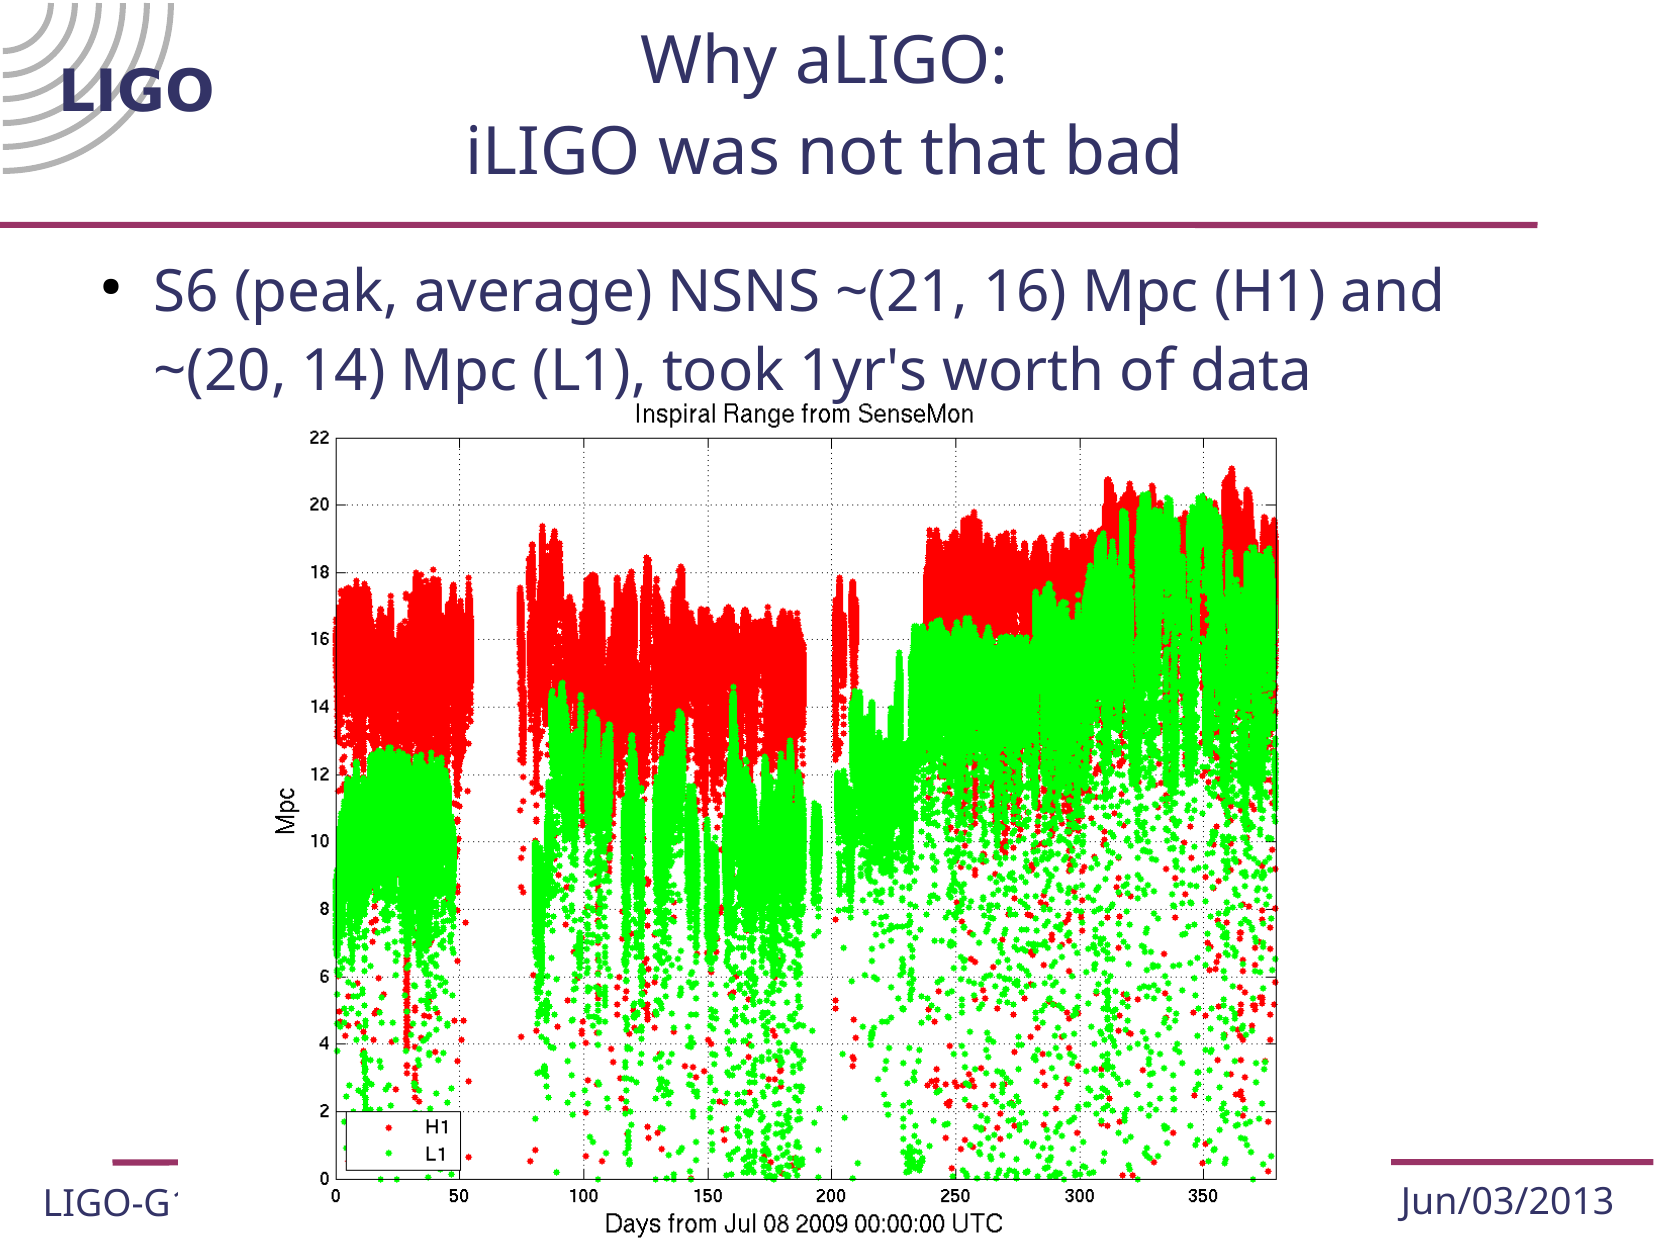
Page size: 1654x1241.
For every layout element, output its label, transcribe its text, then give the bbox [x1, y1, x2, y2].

list S6 (peak, average) NSNS ~(21, 16) Mpc (H1) and ~(20, 14) Mpc (L1), took 1yr's worth of data [82, 249, 1467, 562]
title Why aLIGO: iLIGO was not that bad [187, 0, 1463, 208]
picture [178, 562, 1391, 1241]
